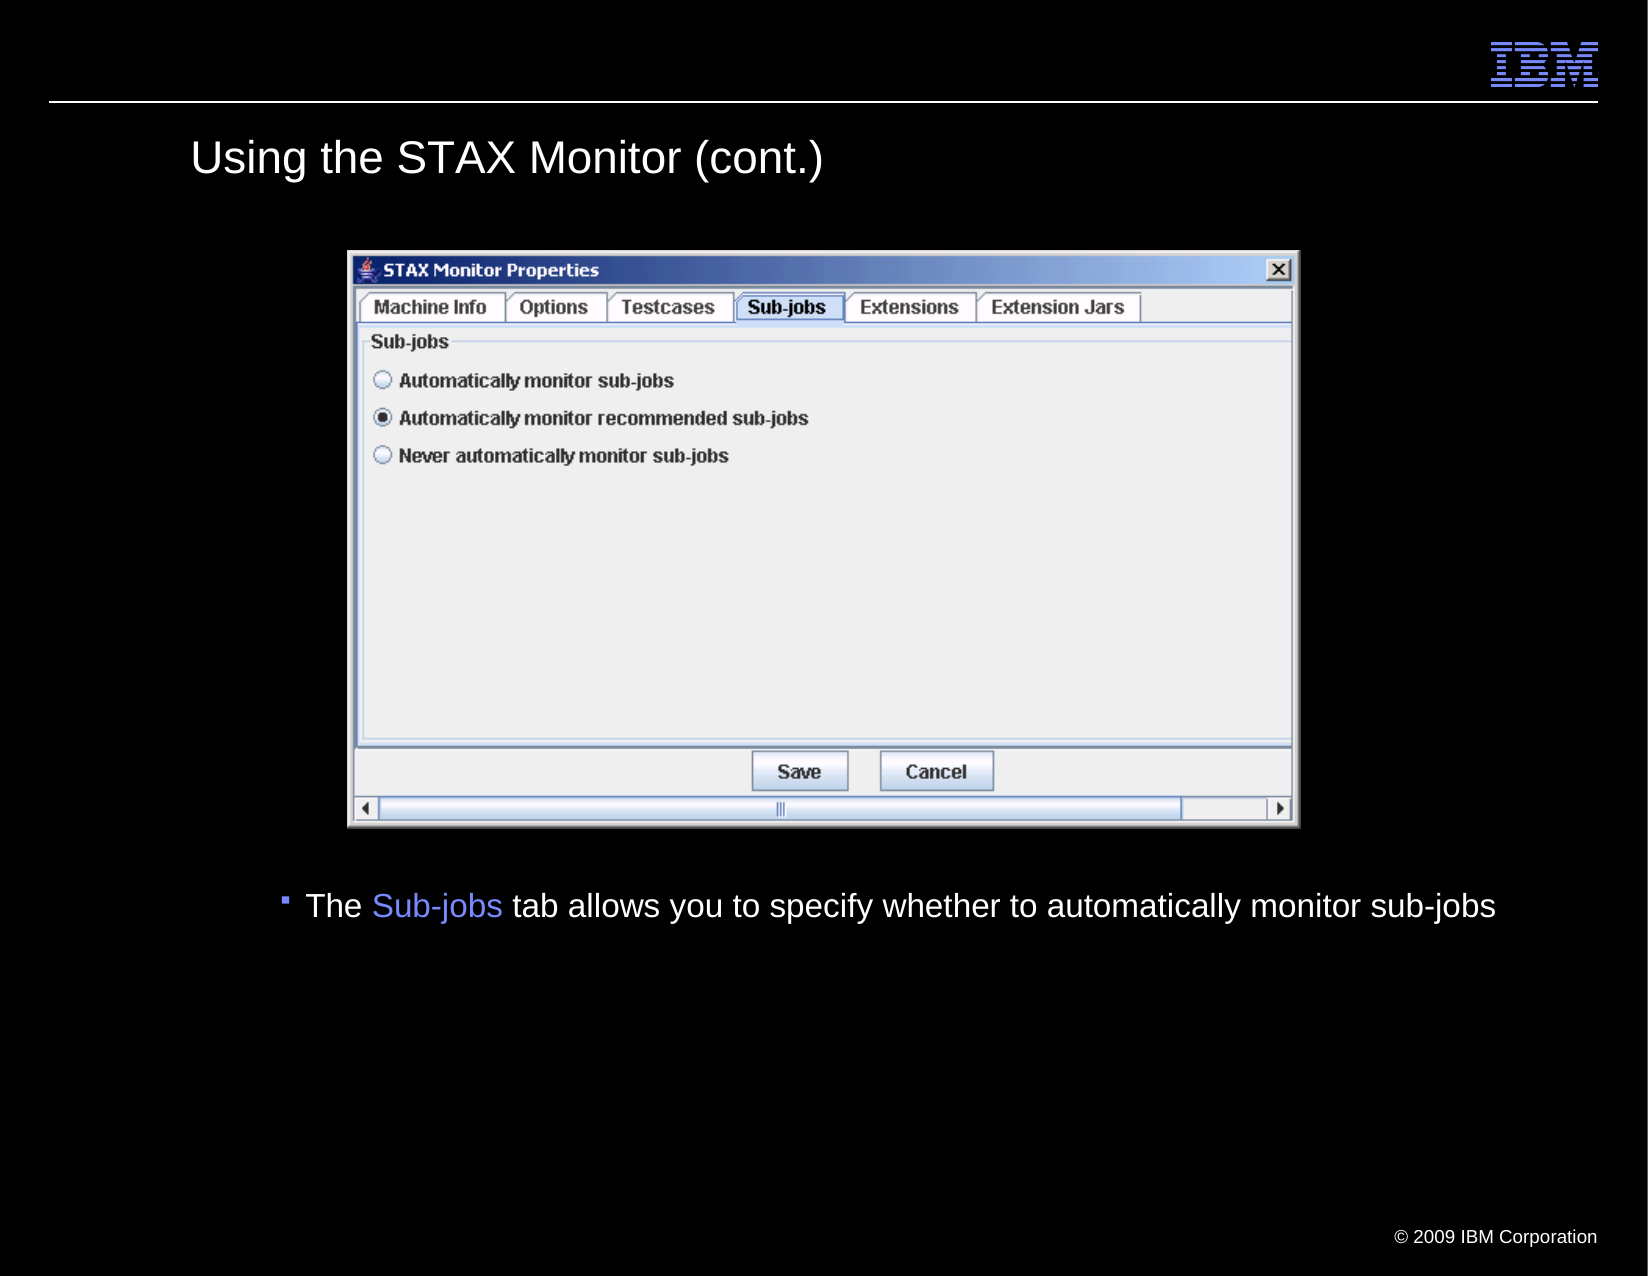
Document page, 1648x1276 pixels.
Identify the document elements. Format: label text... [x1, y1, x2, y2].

text_box The Sub-jobs tab allows you to specify whether to automatically monitor sub-jobs [219, 219, 1570, 925]
picture [347, 250, 1301, 829]
title Using the STAX Monitor (cont.) [173, 125, 1648, 219]
picture [1491, 42, 1598, 87]
